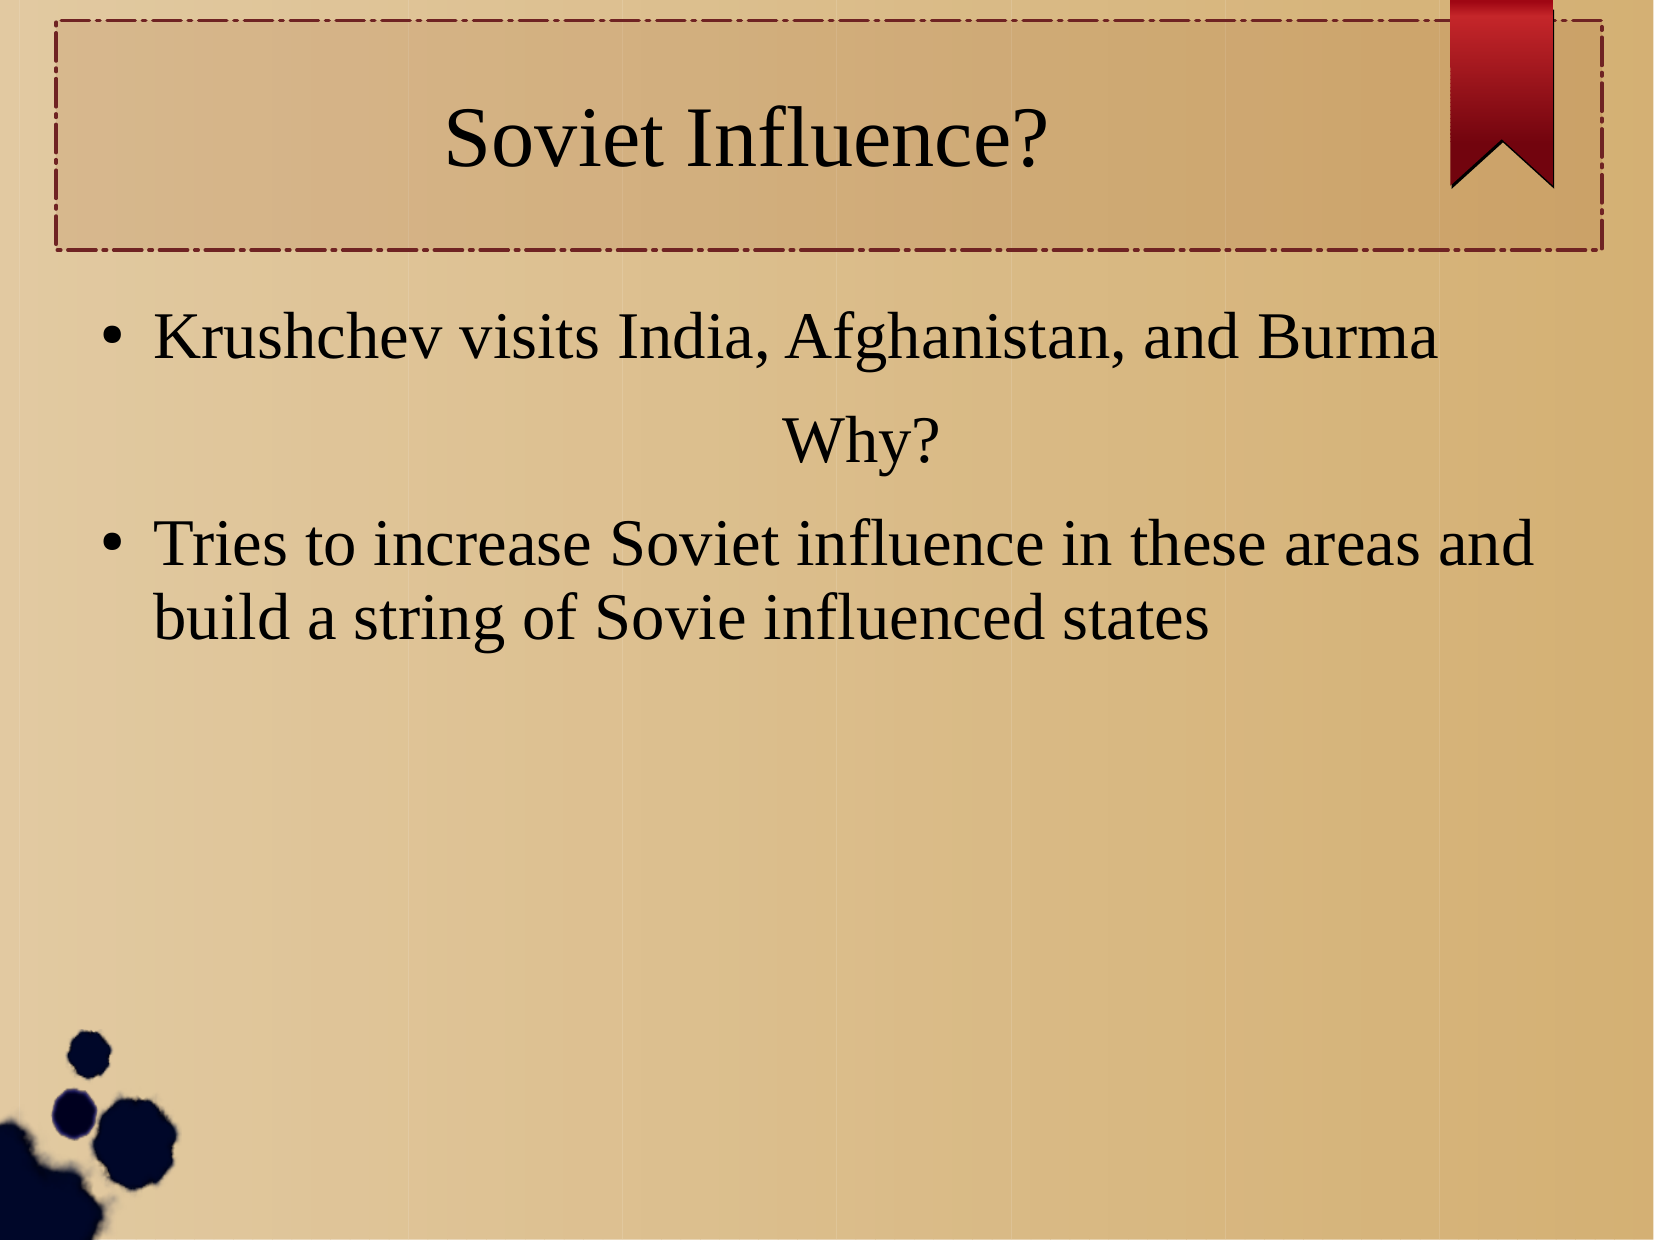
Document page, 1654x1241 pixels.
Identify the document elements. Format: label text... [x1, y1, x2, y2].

title Soviet Influence? [82, 47, 1412, 229]
list Krushchev visits India, Afghanistan, and Burma Why? Tries to increase Soviet influence in these areas and build a string of Sovie influenced states [82, 299, 1571, 1019]
